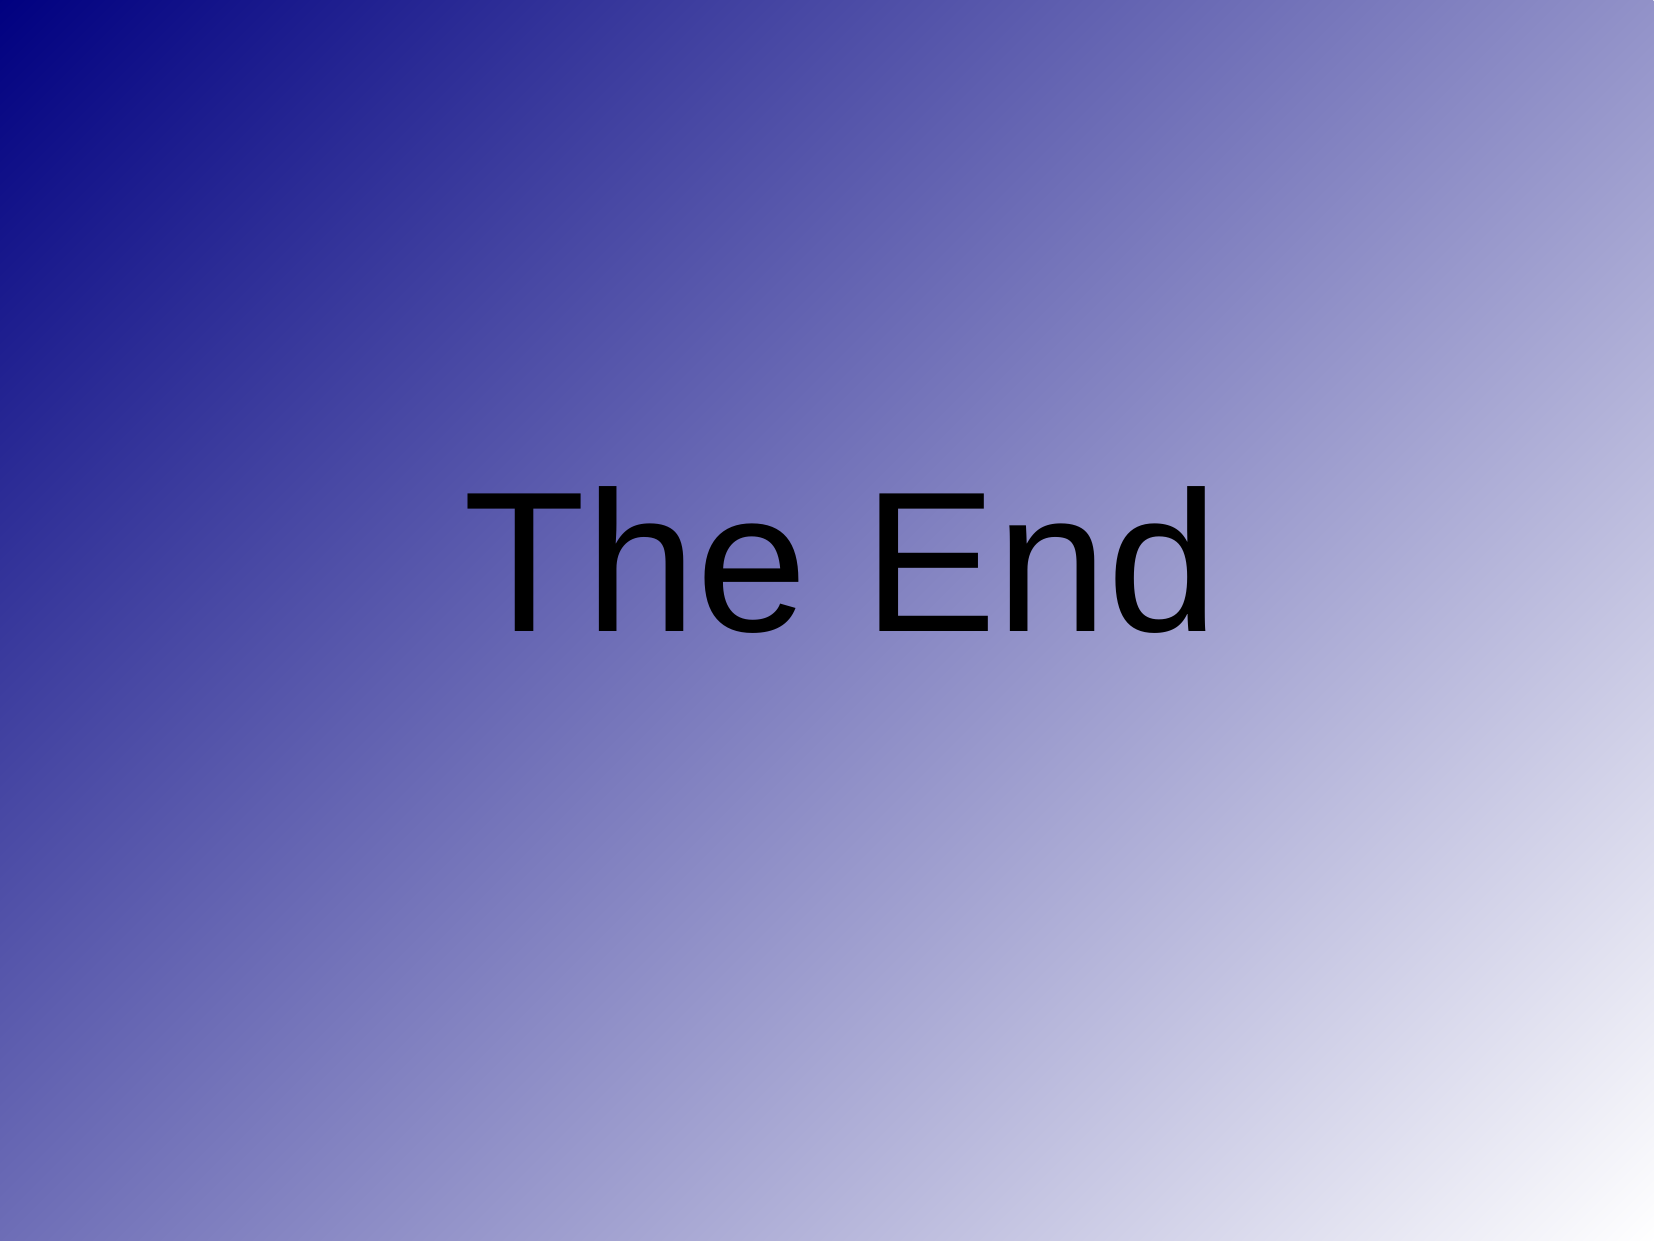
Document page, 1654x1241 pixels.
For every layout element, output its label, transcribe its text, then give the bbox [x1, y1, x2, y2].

text_box The End [324, 442, 1359, 682]
